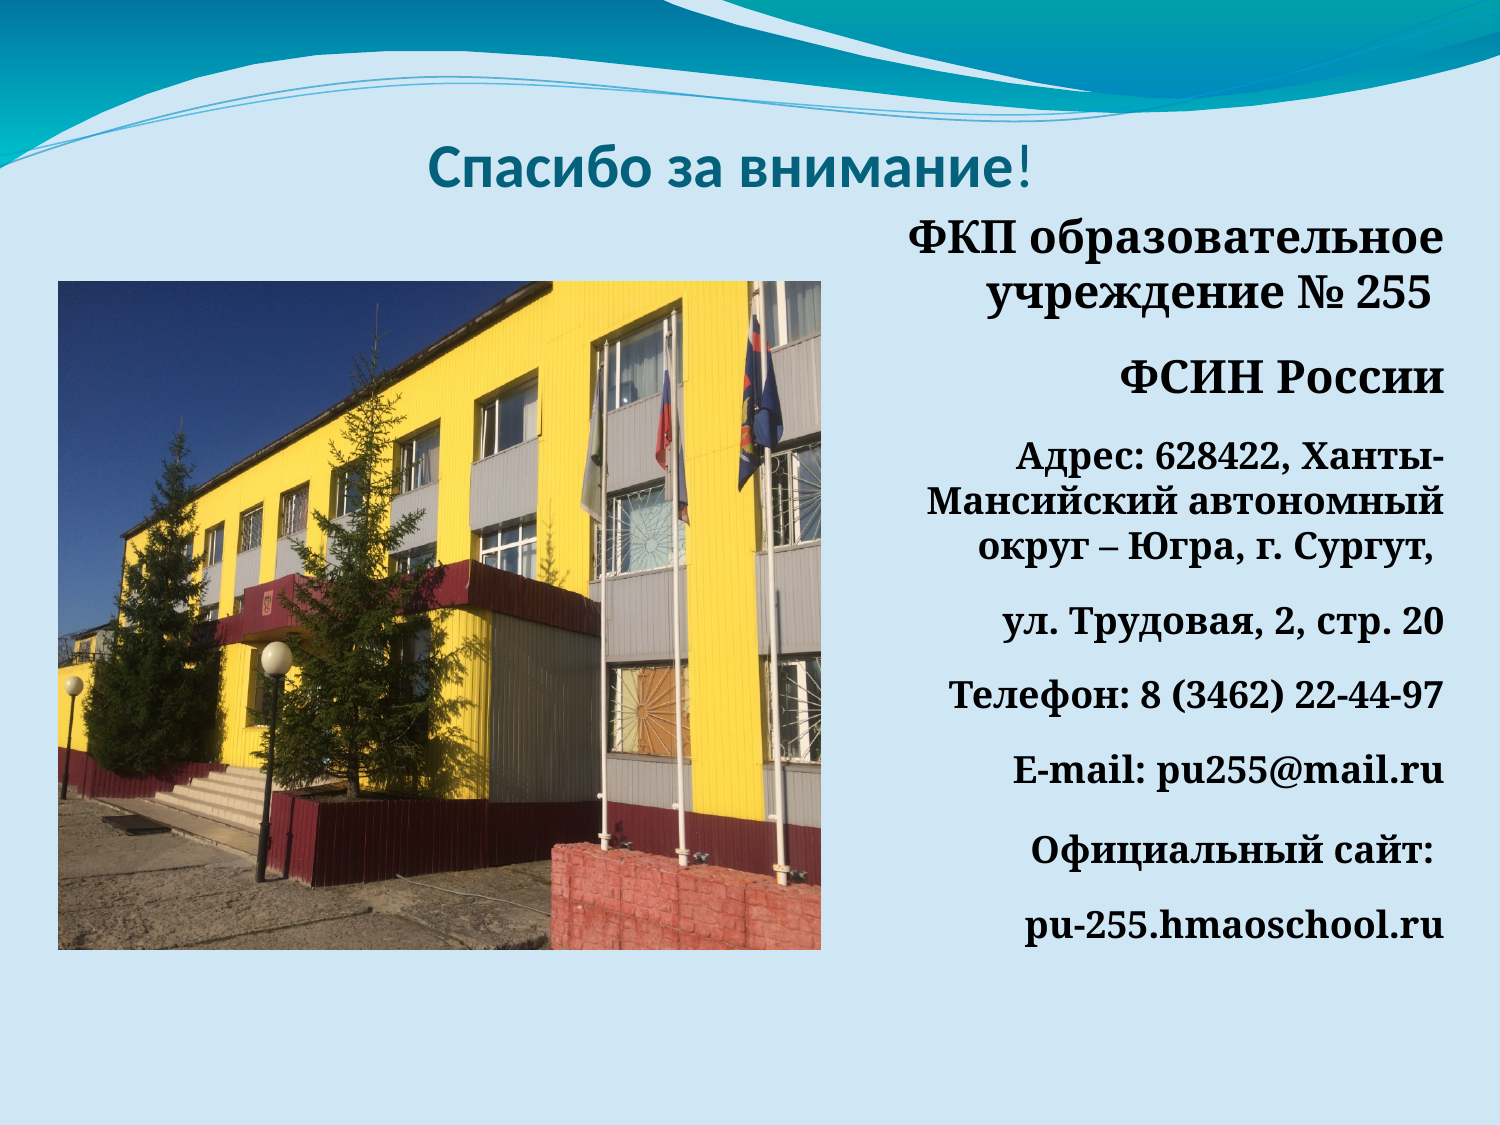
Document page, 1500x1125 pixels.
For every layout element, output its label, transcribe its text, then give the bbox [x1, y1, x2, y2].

list ФКП образовательное учреждение № 255 ФСИН России Адрес: 628422, Ханты-Мансийский автономный округ – Югра, г. Сургут, ул. Трудовая, 2, стр. 20 Телефон: 8 (3462) 22-44-97 E-mail: pu255@mail.ru Официальный сайт: pu-255.hmaoschool.ru [850, 200, 1460, 1040]
title Спасибо за внимание! [413, 118, 1136, 237]
picture [58, 281, 821, 950]
